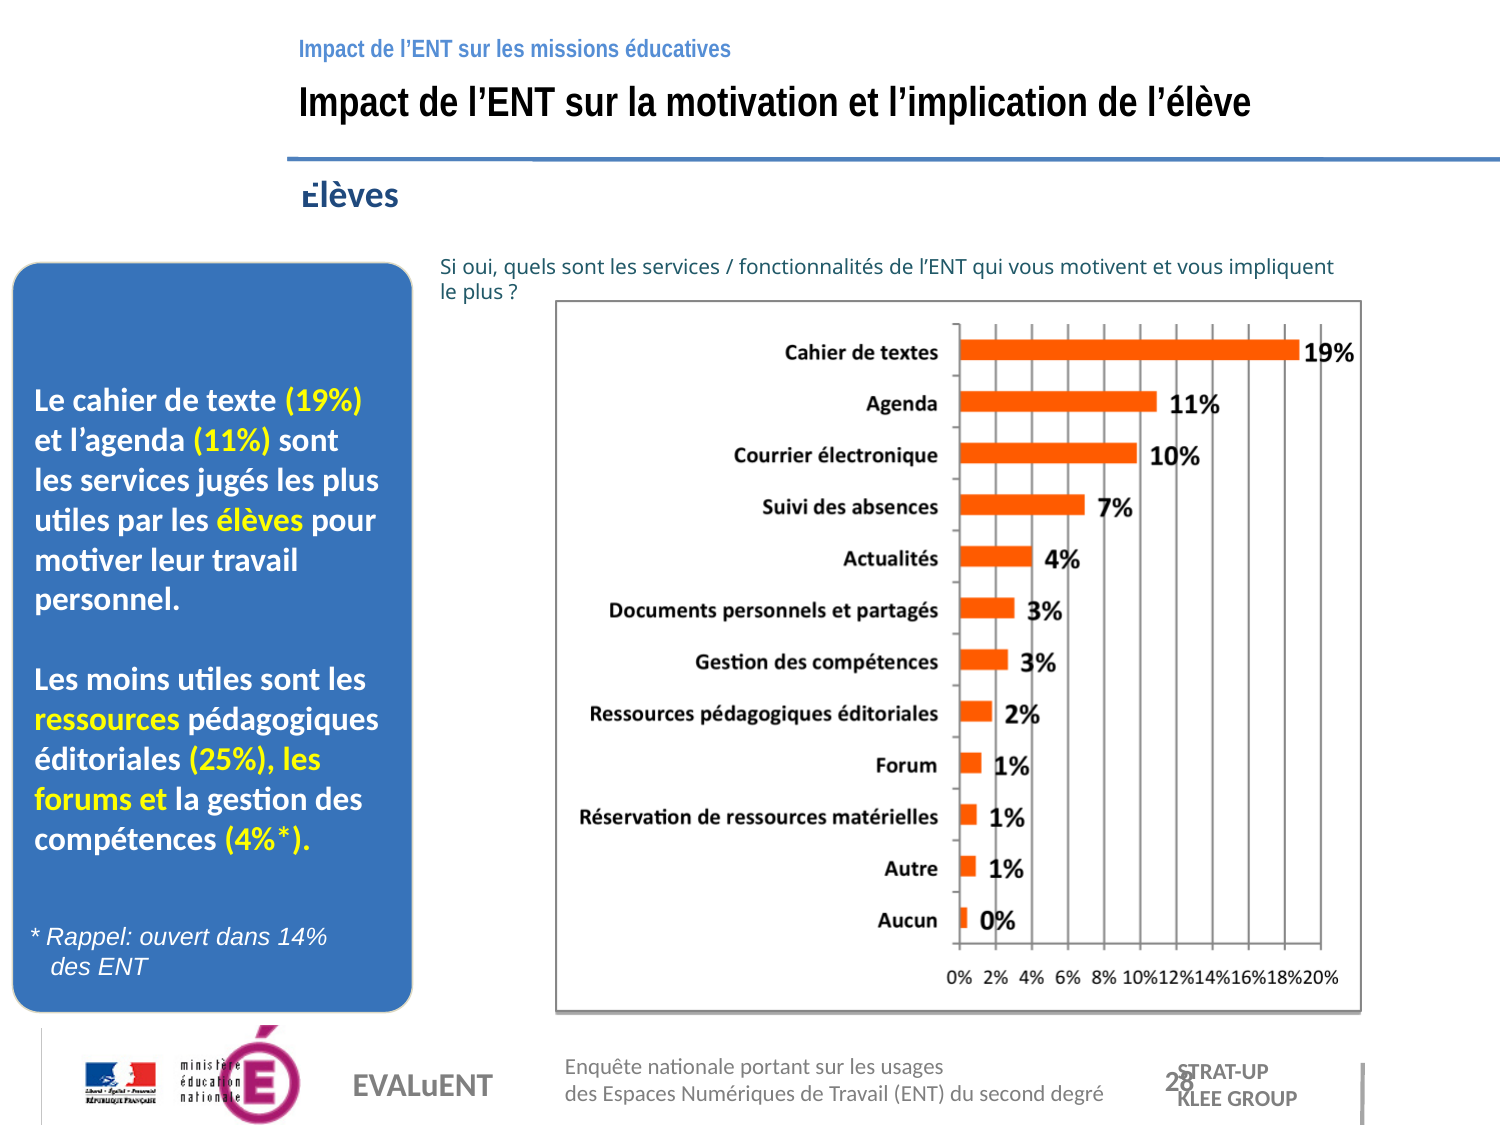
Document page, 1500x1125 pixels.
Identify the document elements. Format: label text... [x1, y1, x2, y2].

text_box Impact de l’ENT sur les missions éducatives Impact de l’ENT sur la motivation et l’implication de l’élève [284, 25, 1500, 100]
text_box Si oui, quels sont les services / fonctionnalités de l’ENT qui vous motivent et vous impliquent le plus ? [425, 245, 1500, 312]
text_box * Rappel: ouvert dans 14% des ENT [14, 912, 352, 989]
text_box Le cahier de texte (19%) et l’agenda (11%) sont les services jugés les plus utiles par les élèves pour motiver leur travail personnel. Les moins utiles sont les ressources pédagogiques éditoriales (25%), les forums et la gestion des compétences (4%*). [12, 262, 413, 1013]
text_box Elèves [286, 162, 416, 224]
picture [554, 299, 1363, 1013]
text_box [1074, 1050, 1426, 1110]
